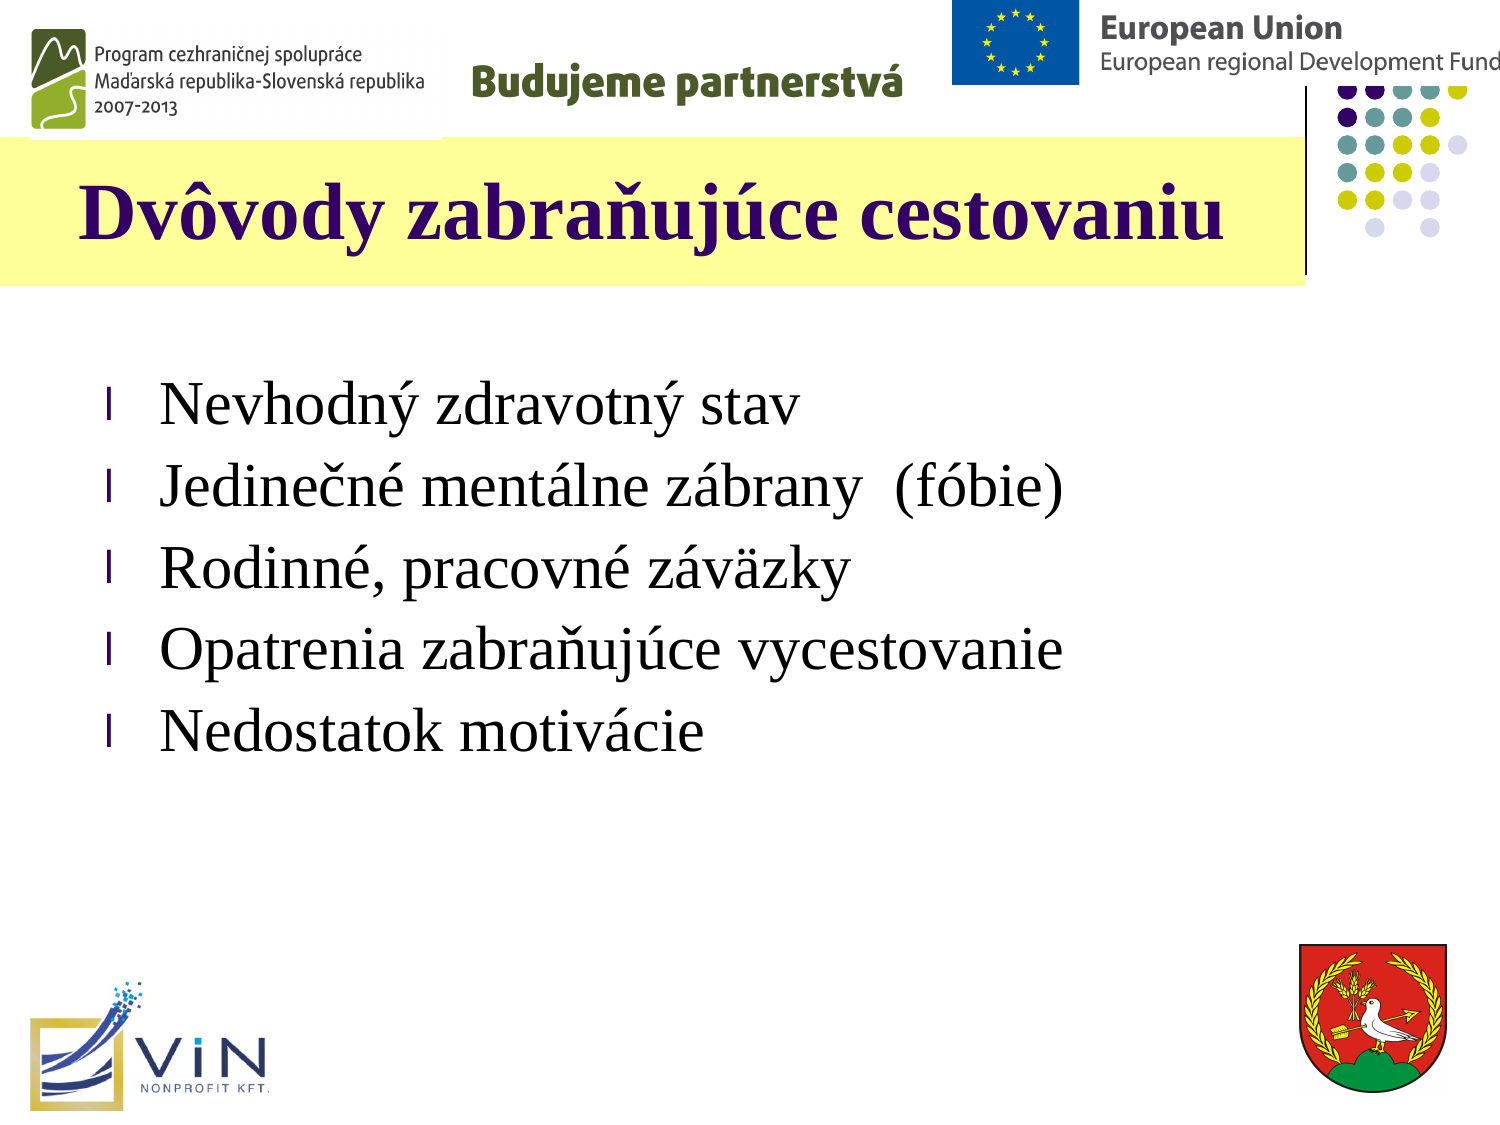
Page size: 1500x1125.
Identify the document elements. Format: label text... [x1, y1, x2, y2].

title Dvôvody zabraňujúce cestovaniu [0, 137, 1306, 287]
picture [1299, 944, 1447, 1093]
picture [29, 29, 944, 140]
picture [952, 0, 1500, 87]
picture [7, 980, 269, 1111]
list Nevhodný zdravotný stav Jedinečné mentálne zábrany (fóbie) Rodinné, pracovné záväzky Opatrenia zabraňujúce vycestovanie Nedostatok motivácie [88, 361, 1388, 846]
